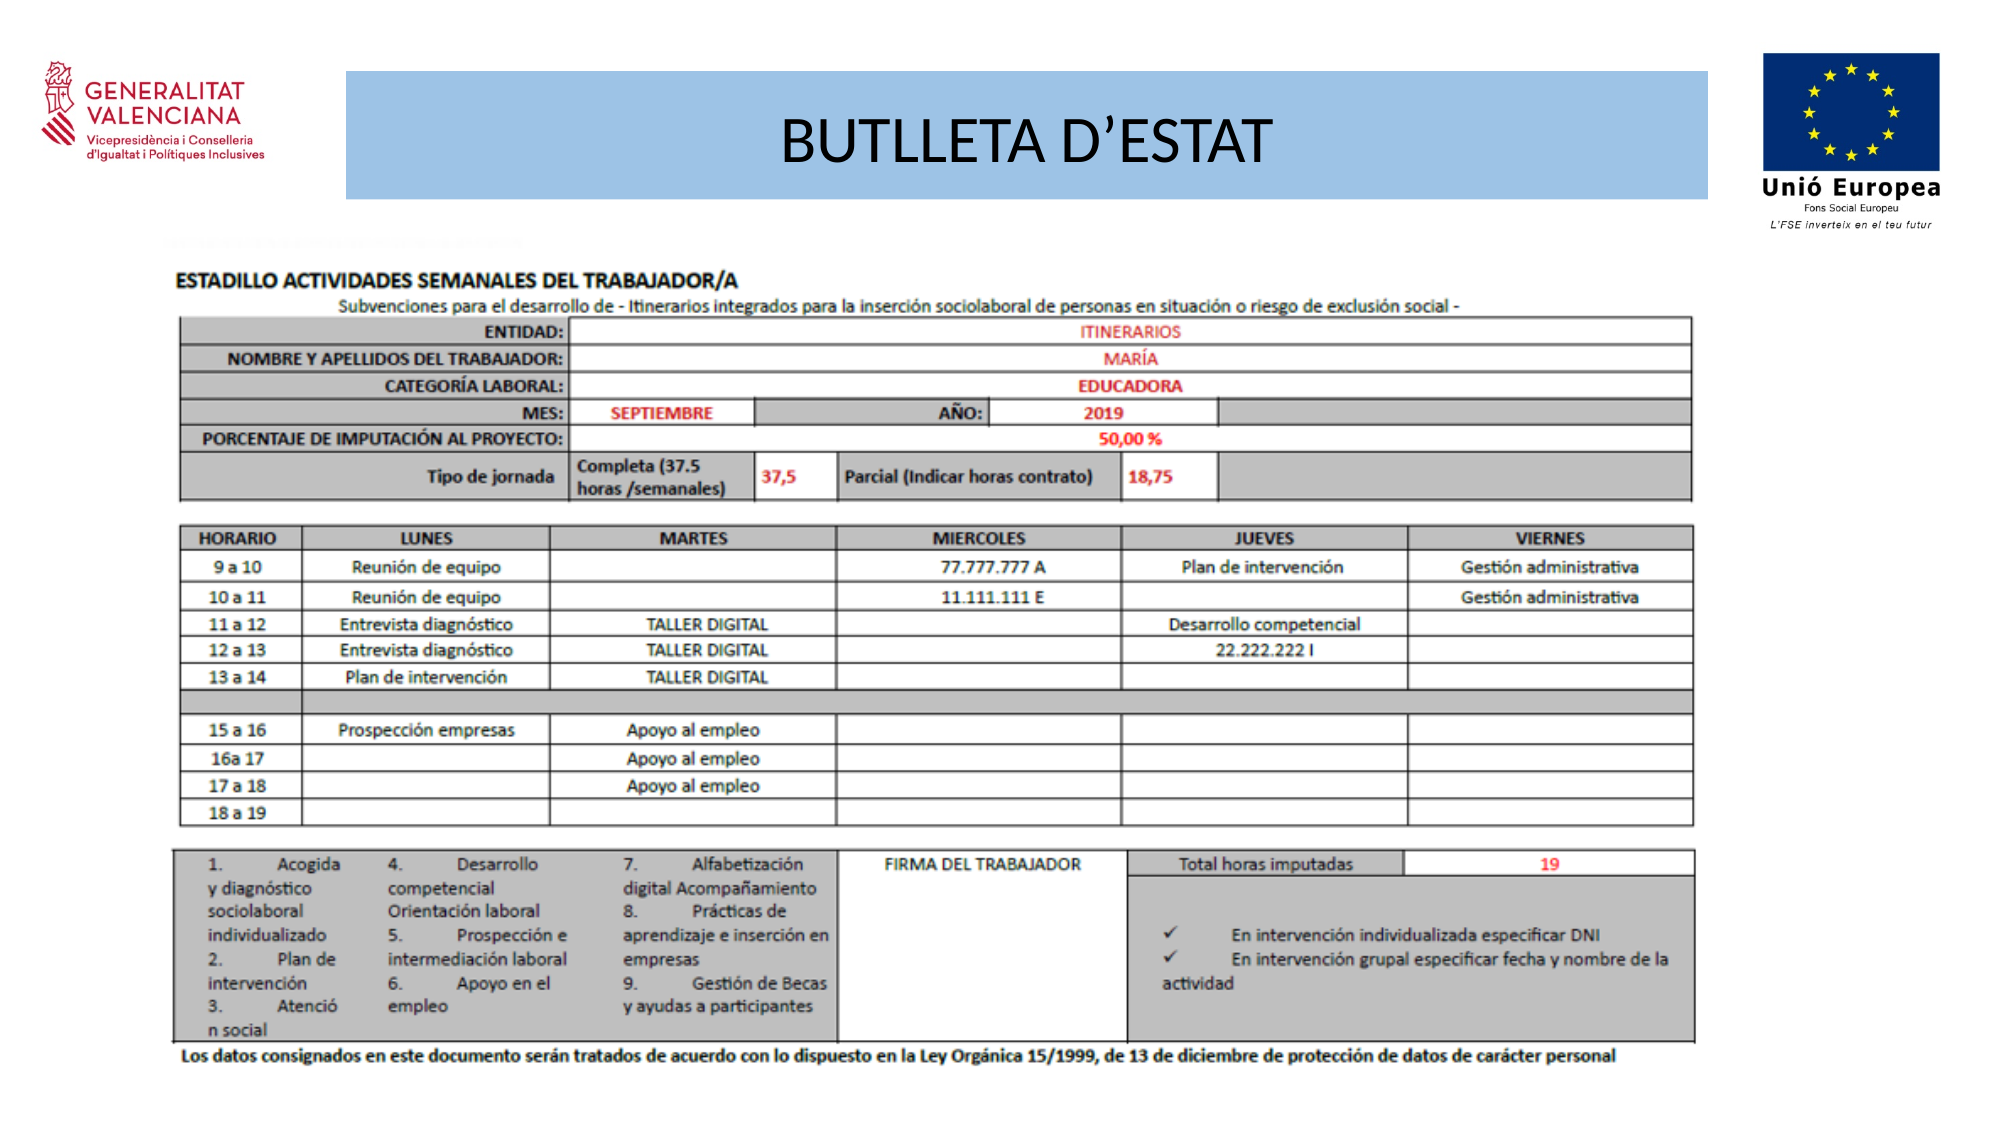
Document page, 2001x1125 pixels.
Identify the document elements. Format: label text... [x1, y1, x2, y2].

picture [0, 19, 306, 200]
picture [163, 42, 1955, 1083]
text_box BUTLLETA D’ESTAT [346, 71, 1708, 200]
